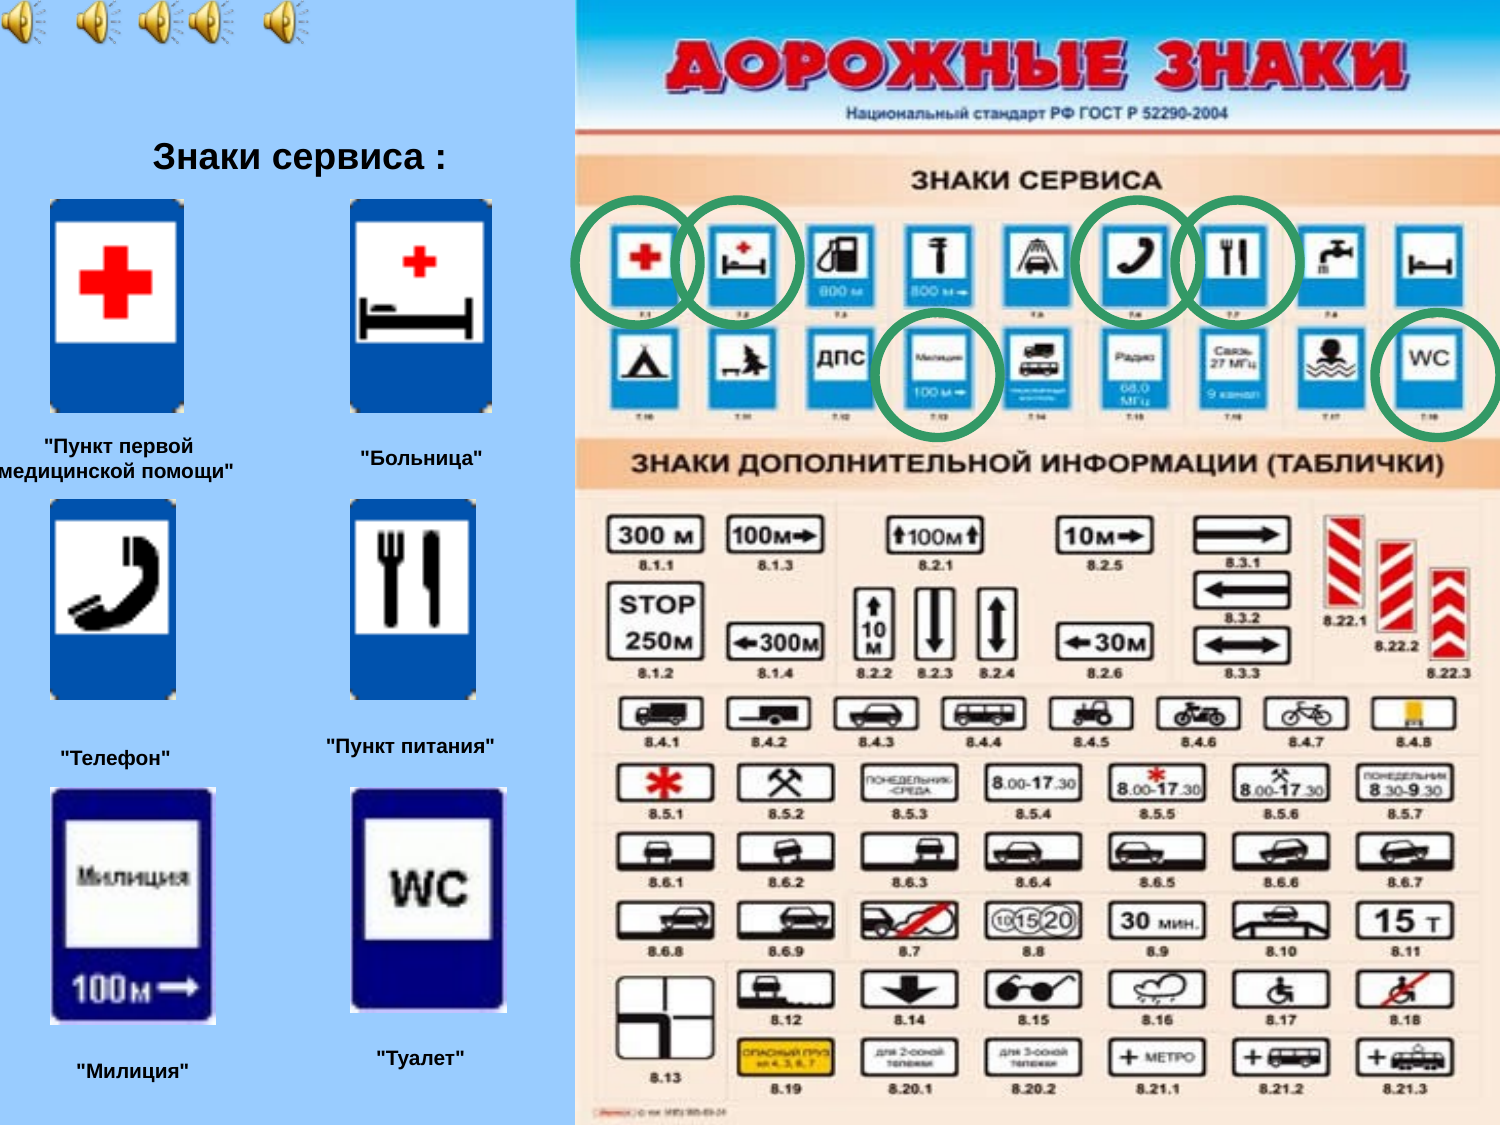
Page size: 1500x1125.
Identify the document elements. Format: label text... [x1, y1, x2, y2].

picture [680, 235, 695, 290]
picture [350, 787, 507, 1013]
text_box "Пункт первой медицинской помощи" [0, 425, 263, 490]
picture [694, 205, 795, 320]
picture [350, 199, 492, 412]
picture [137, 0, 238, 50]
picture [50, 499, 176, 700]
text_box Знаки сервиса : [87, 124, 513, 185]
picture [50, 199, 184, 413]
text_box "Милиция" [61, 1025, 210, 1090]
text_box "Телефон" [45, 712, 192, 778]
picture [575, 0, 1500, 1125]
text_box "Туалет" [361, 1012, 486, 1078]
picture [0, 0, 50, 50]
picture [580, 205, 681, 320]
picture [262, 0, 313, 50]
text_box "Пункт питания" [311, 725, 516, 765]
picture [350, 499, 476, 700]
text_box "Больница" [345, 412, 504, 478]
picture [1380, 318, 1495, 432]
picture [50, 787, 216, 1025]
picture [75, 0, 125, 50]
